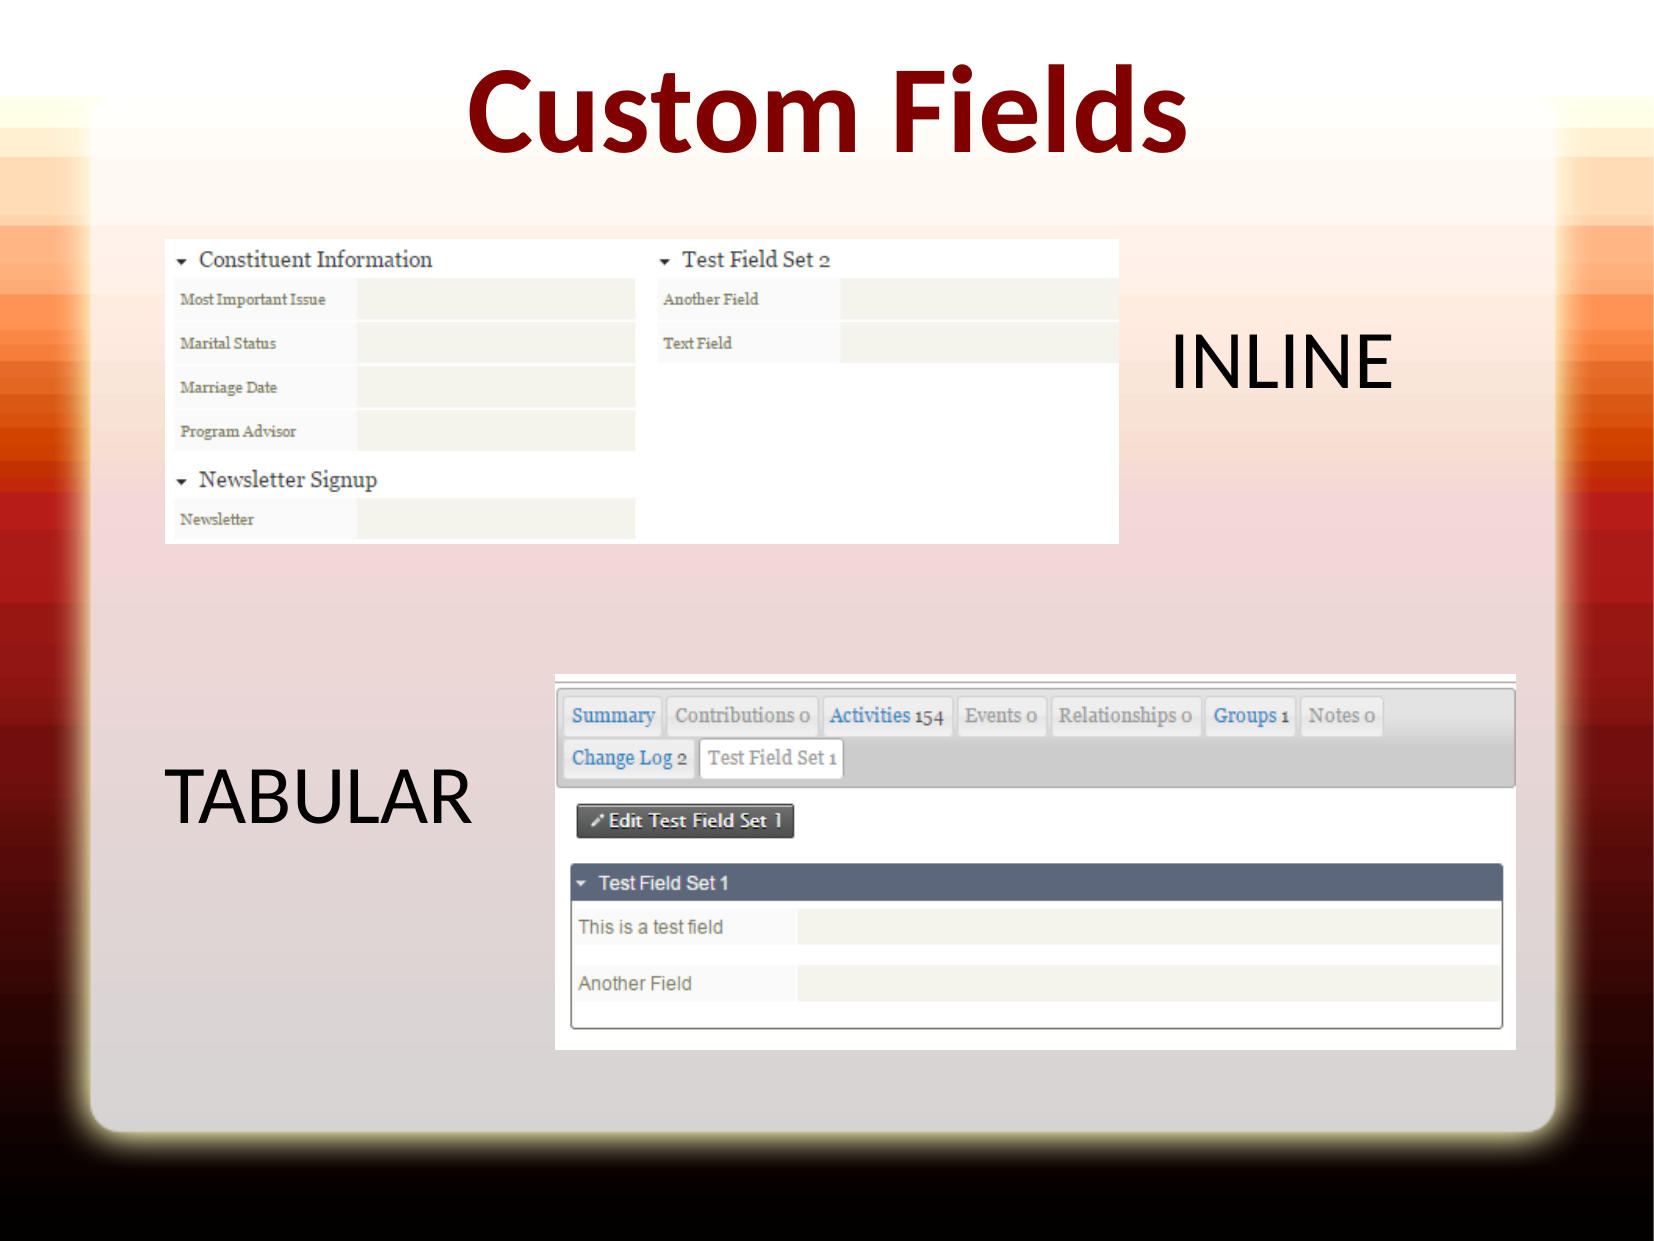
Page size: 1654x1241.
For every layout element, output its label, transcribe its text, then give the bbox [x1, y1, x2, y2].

text_box TABULAR [150, 753, 526, 972]
text_box INLINE [1155, 318, 1486, 436]
picture [0, 0, 1654, 1241]
title Custom Fields [120, 17, 1538, 226]
